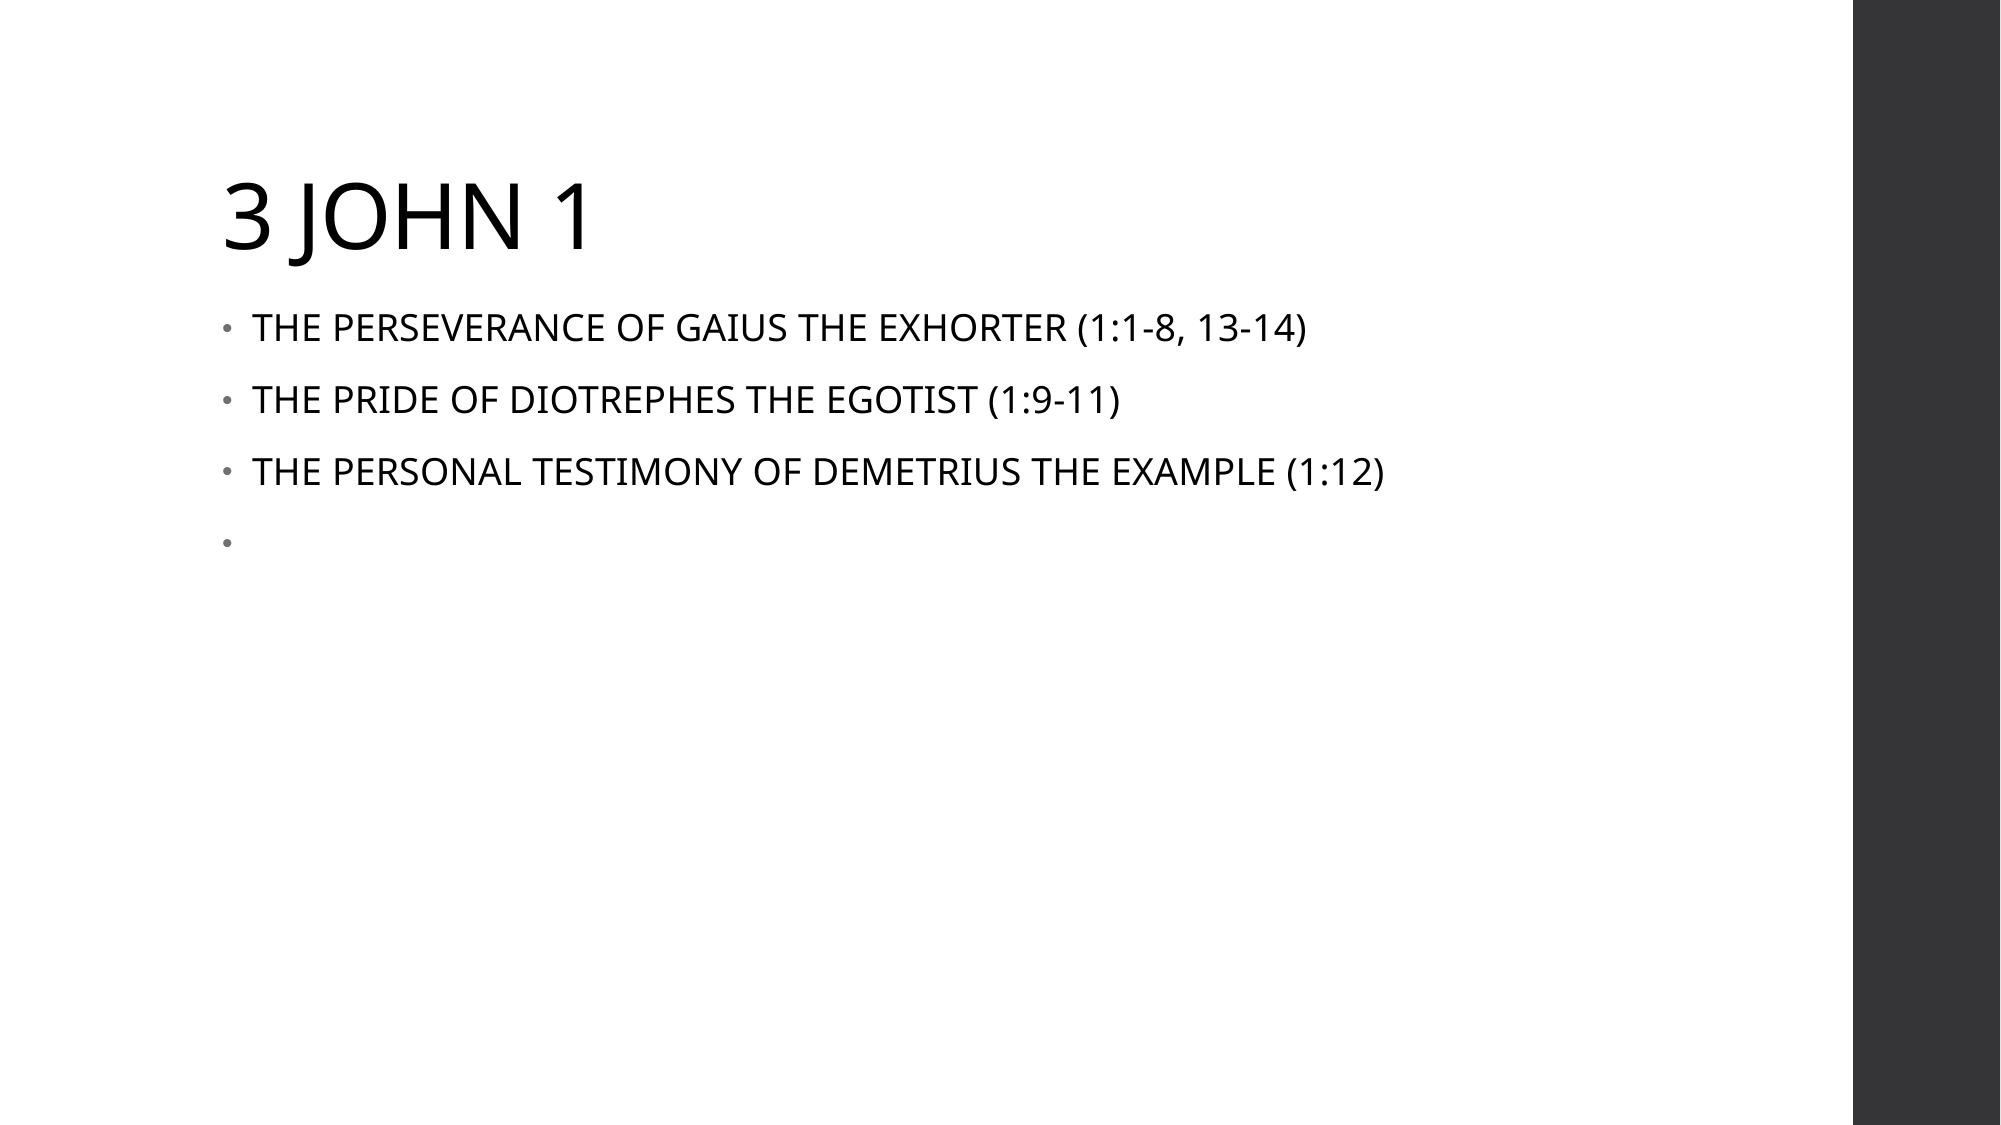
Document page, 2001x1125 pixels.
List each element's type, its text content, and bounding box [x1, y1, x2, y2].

list THE PERSEVERANCE OF GAIUS THE EXHORTER (1:1-8, 13-14) THE PRIDE OF DIOTREPHES THE EGOTIST (1:9-11) THE PERSONAL TESTIMONY OF DEMETRIUS THE EXAMPLE (1:12) [206, 299, 1617, 1014]
title 3 JOHN 1 [206, 60, 1797, 278]
